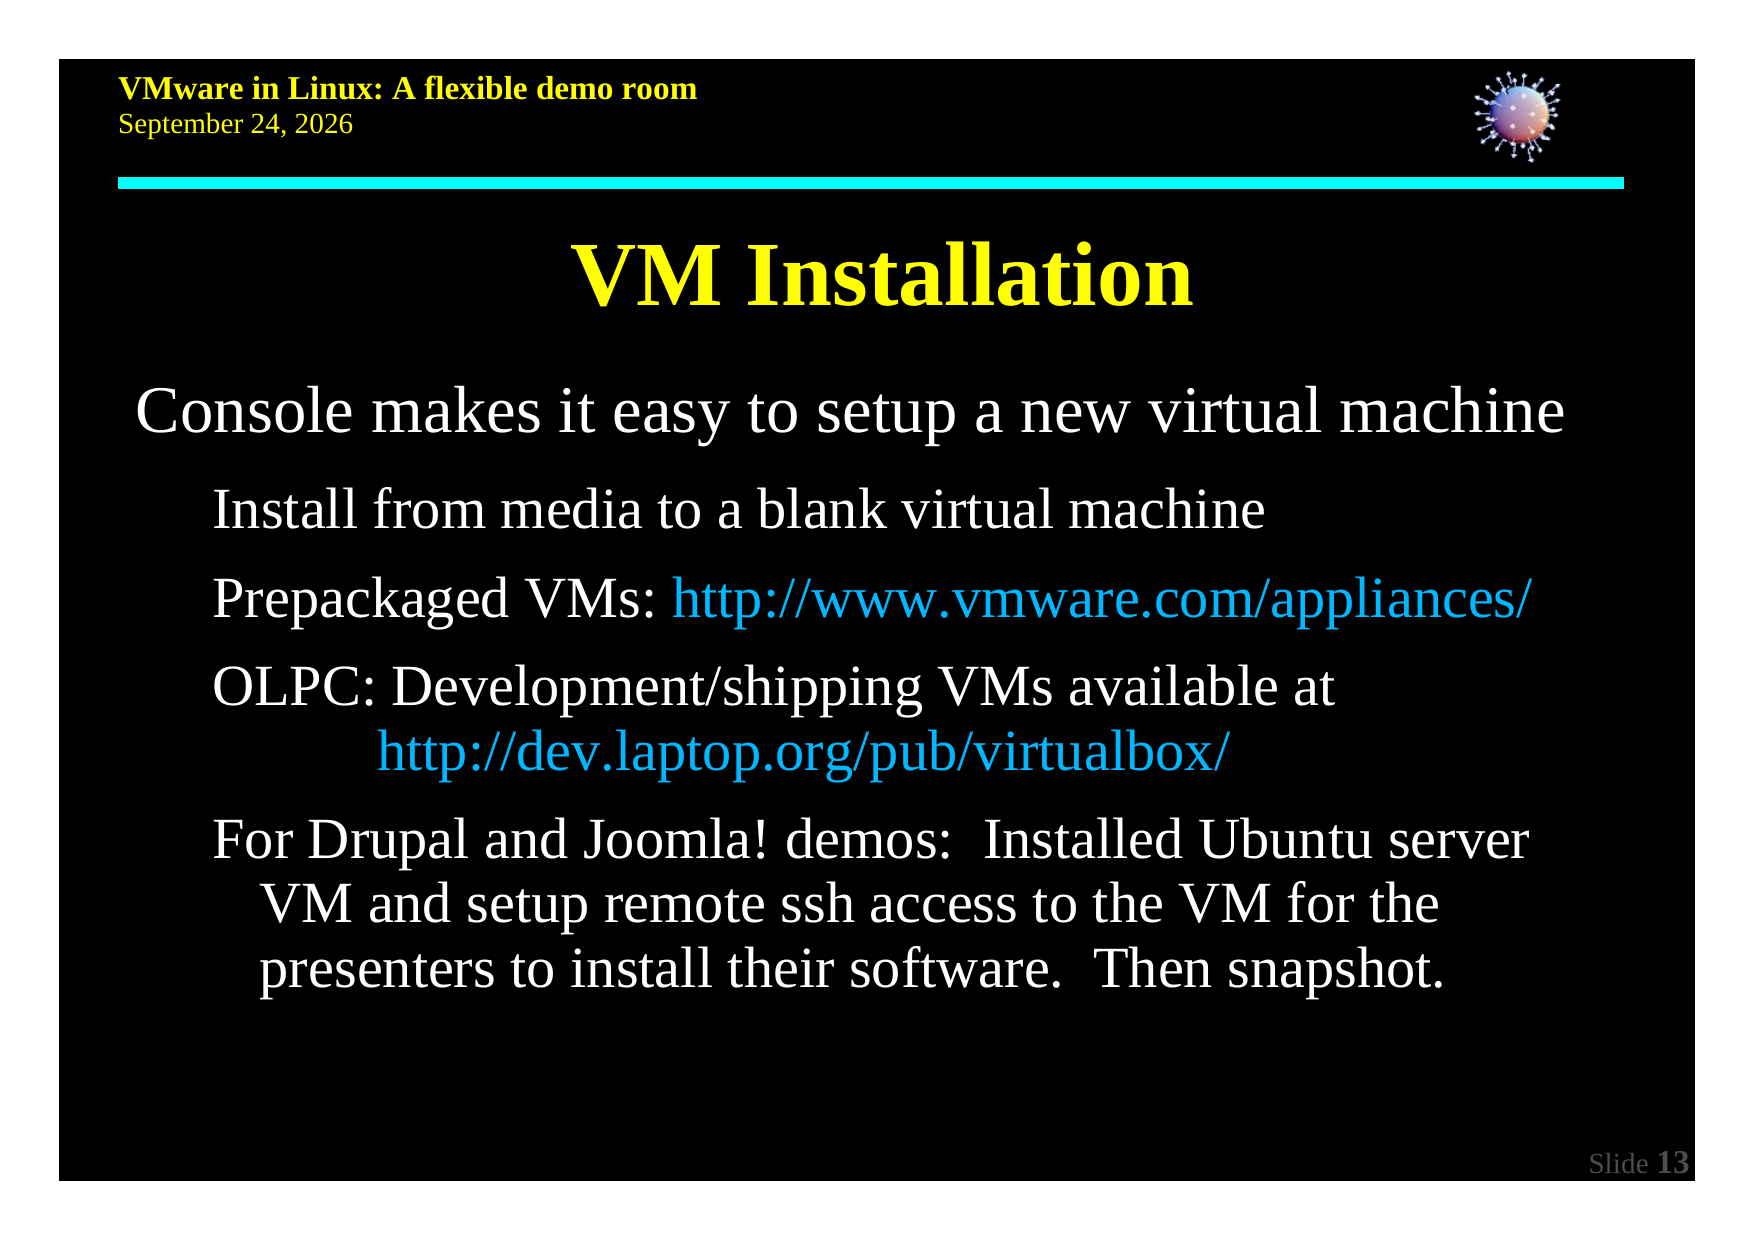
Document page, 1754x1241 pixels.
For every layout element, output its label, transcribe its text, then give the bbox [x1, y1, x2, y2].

list Console makes it easy to setup a new virtual machine Install from media to a blank virtual machine Prepackaged VMs: http://www.vmware.com/appliances/ OLPC: Development/shipping VMs available at http://dev.laptop.org/pub/virtualbox/ For Drupal and Joomla! demos: Installed Ubuntu server VM and setup remote ssh access to the VM for the presenters to install their software. Then snapshot. [118, 373, 1625, 1134]
title VM Installation [118, 200, 1625, 349]
picture [1464, 63, 1569, 174]
